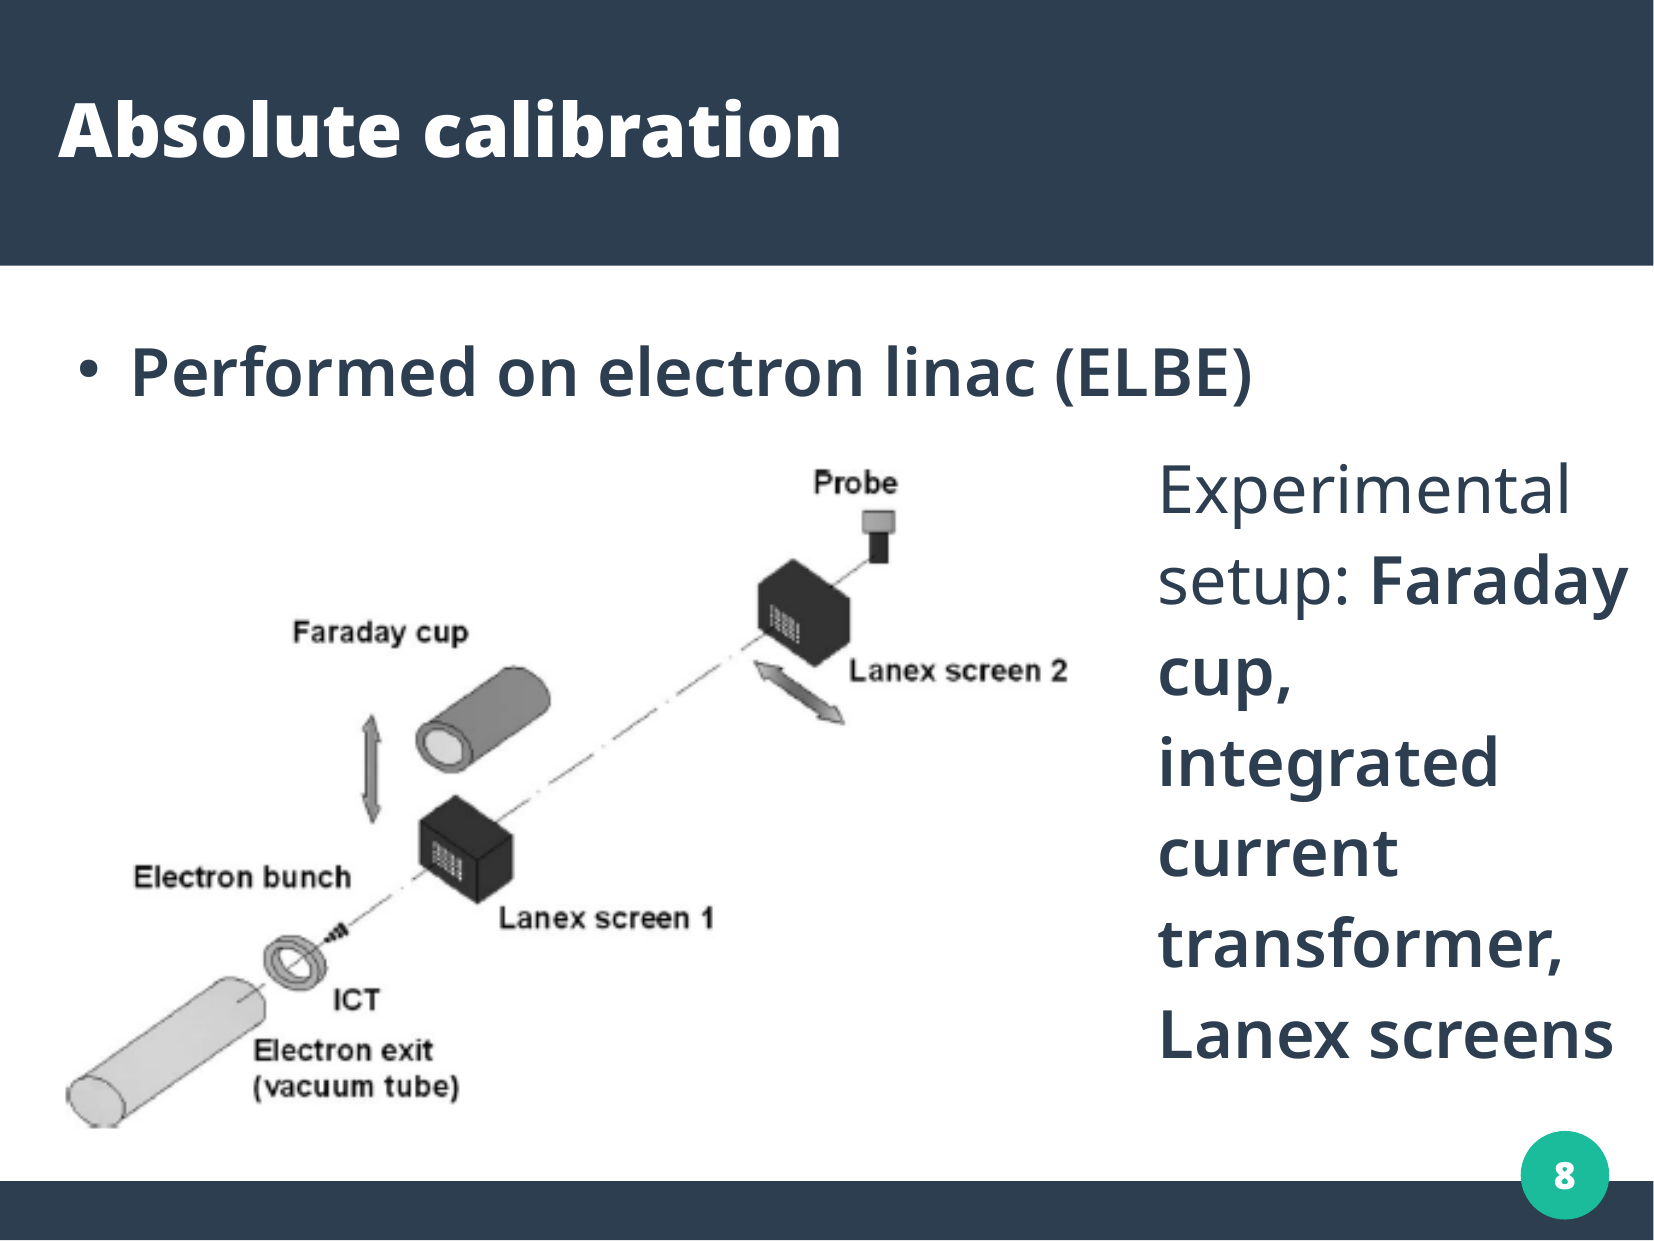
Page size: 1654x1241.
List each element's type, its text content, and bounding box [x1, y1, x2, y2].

text_box Experimental setup: Faraday cup, integrated current transformer, Lanex screens [1086, 442, 1630, 1111]
picture [11, 417, 1111, 1158]
list Performed on electron linac (ELBE) [59, 324, 1595, 442]
title Absolute calibration [59, 49, 1595, 207]
